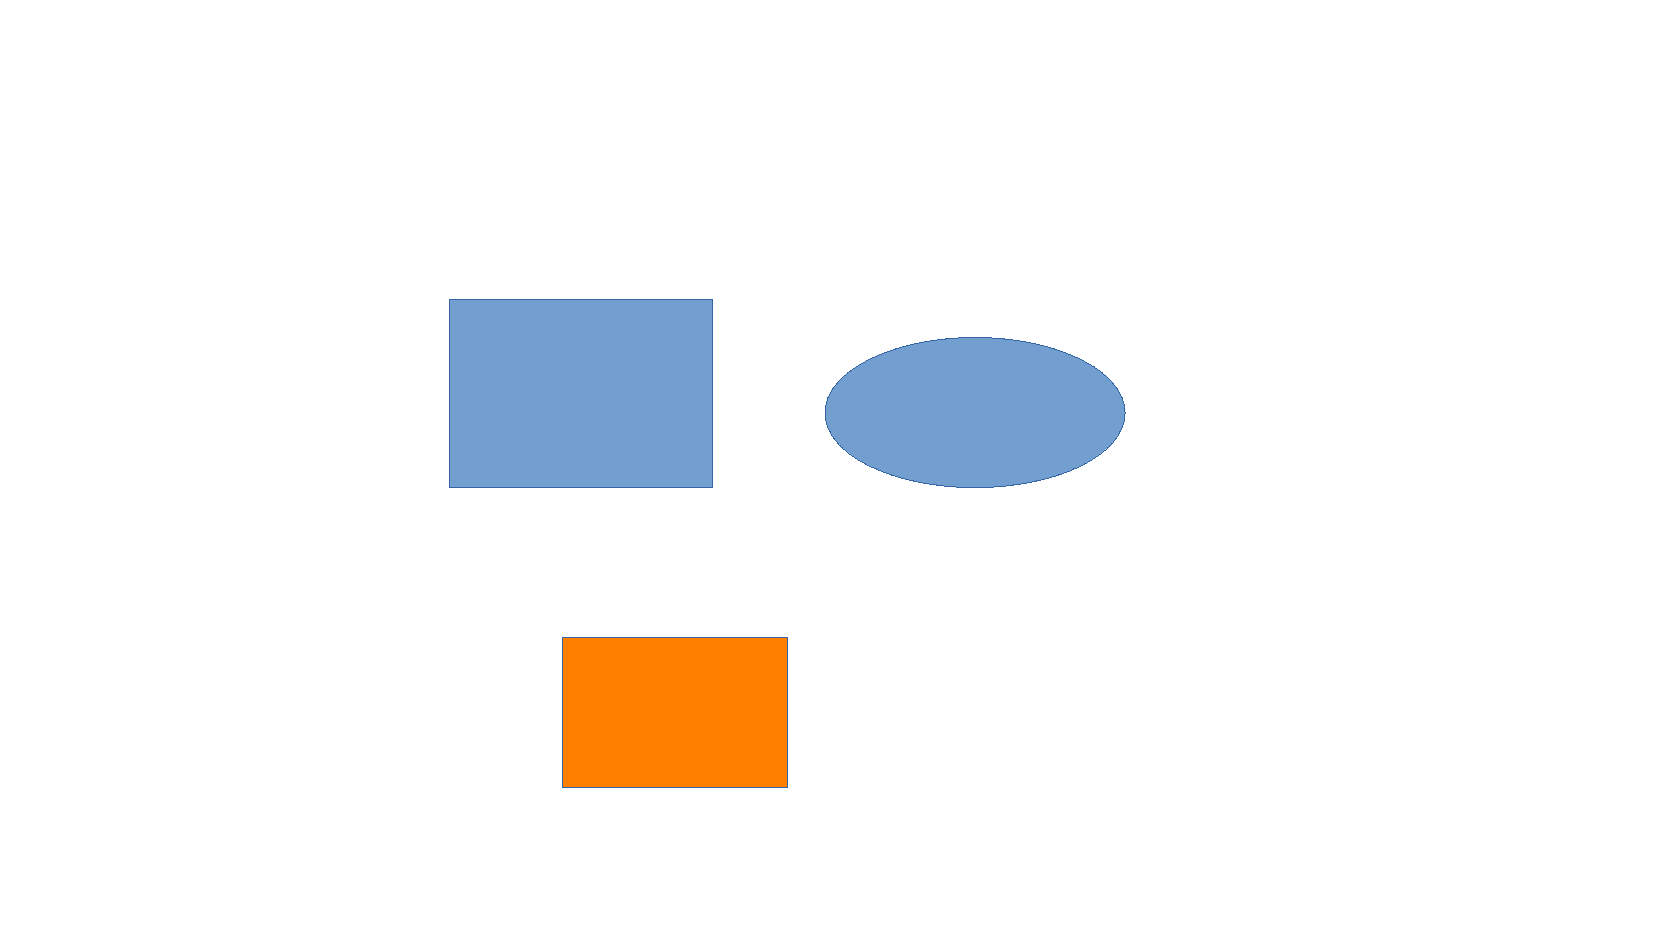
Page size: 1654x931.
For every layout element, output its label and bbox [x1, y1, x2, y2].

text_box [825, 337, 1126, 488]
text_box [562, 637, 788, 788]
text_box [449, 299, 713, 488]
